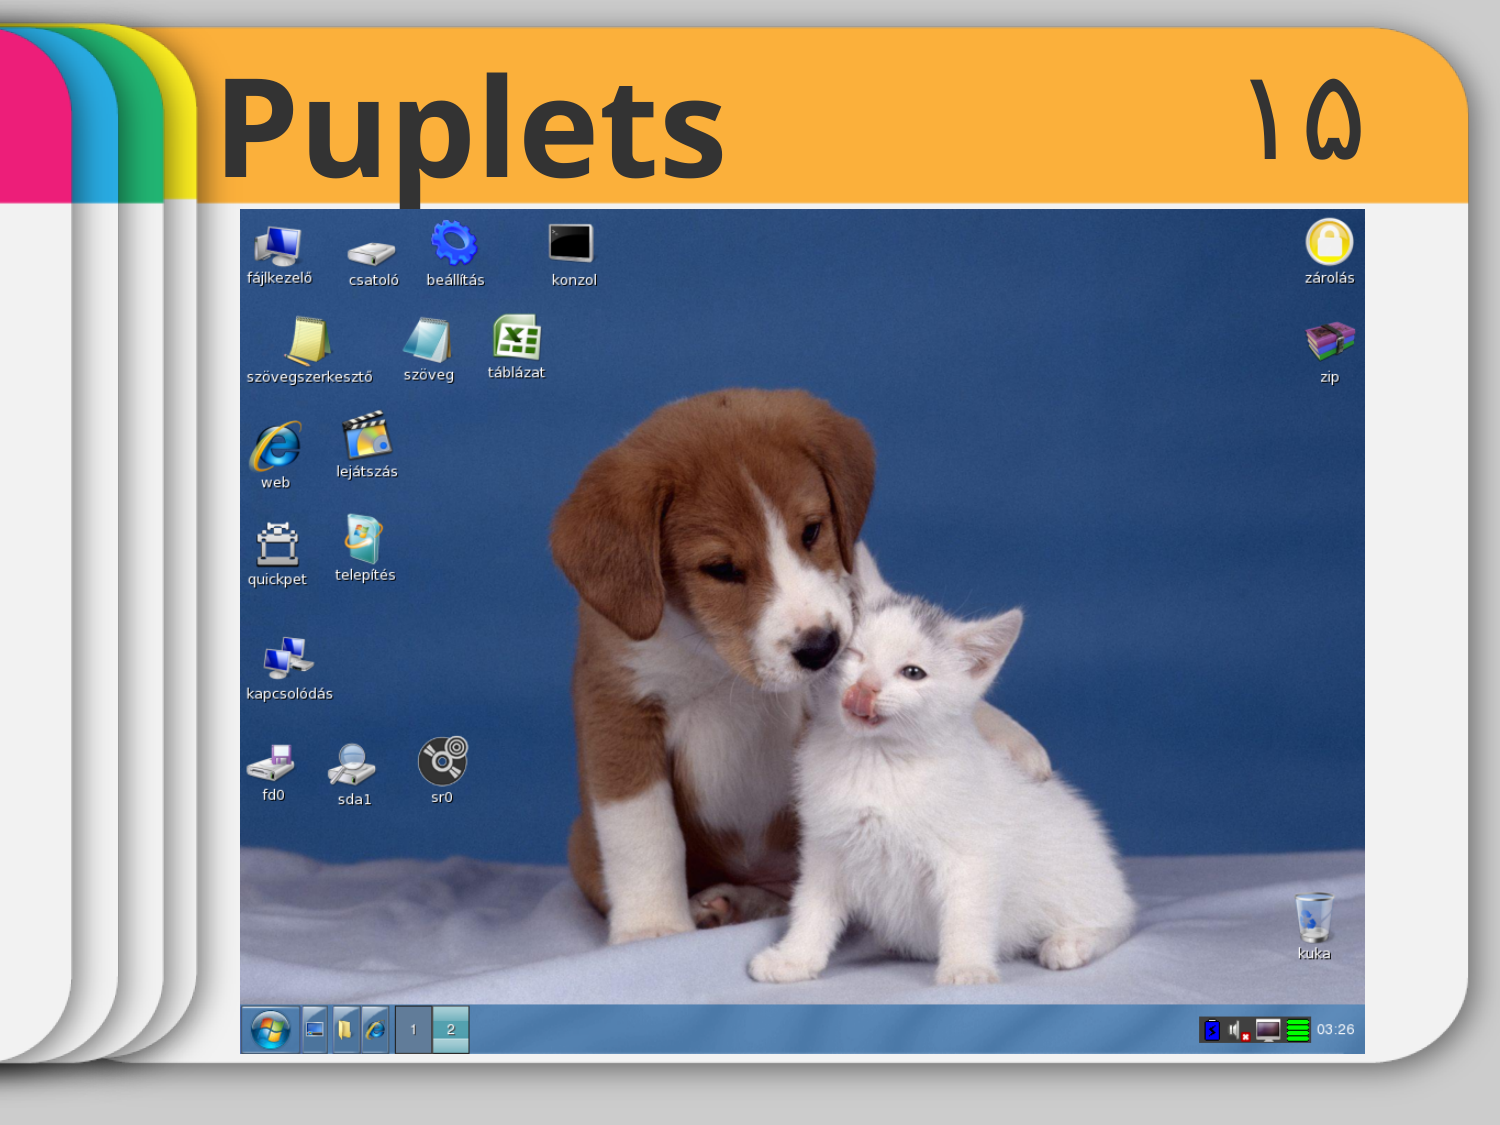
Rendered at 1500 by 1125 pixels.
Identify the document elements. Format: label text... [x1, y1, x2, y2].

text_box Puplets [198, 32, 1009, 213]
picture [0, 0, 1500, 1125]
text_box ۱۵ [1213, 27, 1389, 193]
